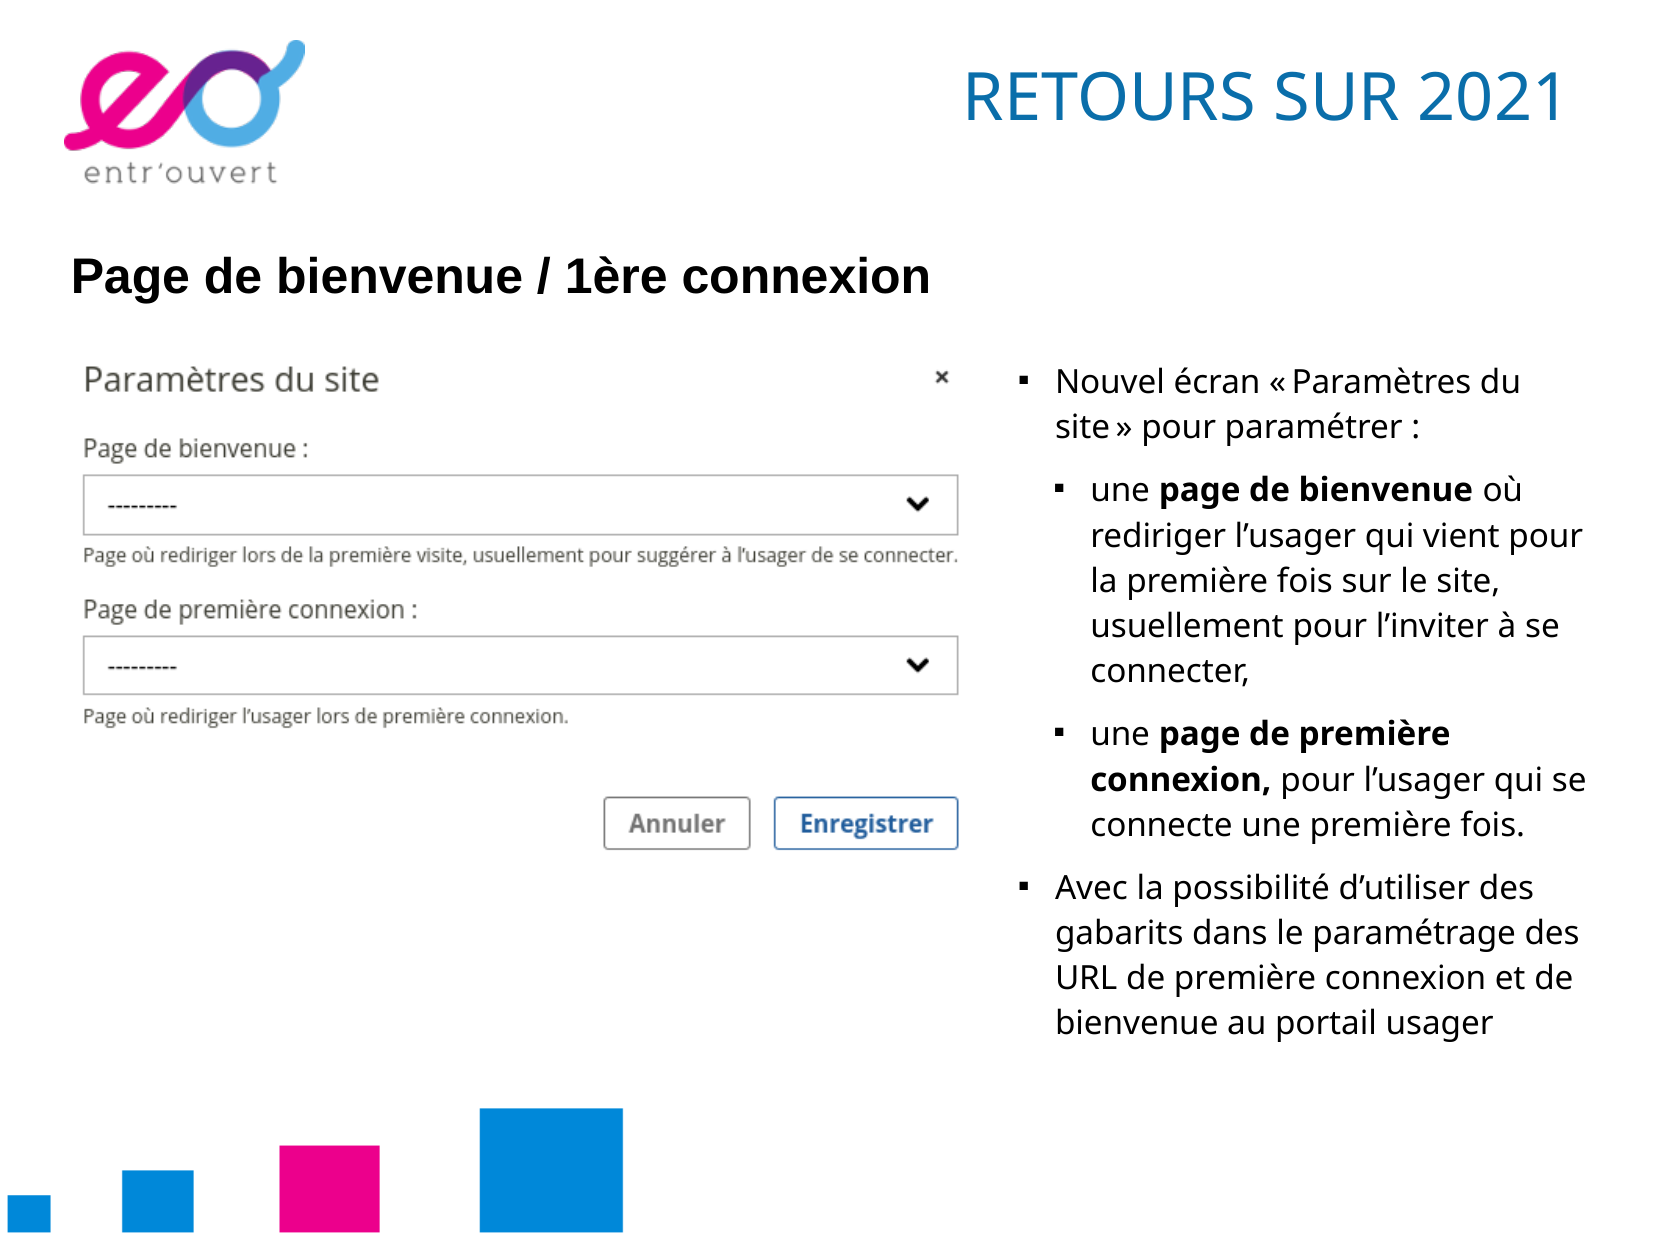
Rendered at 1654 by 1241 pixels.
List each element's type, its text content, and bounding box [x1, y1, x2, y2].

picture [64, 40, 305, 184]
title retours sur 2021 [354, 49, 1571, 257]
text_box Page de bienvenue / 1ère connexion [70, 248, 1548, 355]
picture [5, 1106, 626, 1235]
text_box Nouvel écran « Paramètres du site » pour paramétrer : une page de bienvenue où rediriger l’usager qui vient pour la première fois sur le site, usuellement pour l’inviter à se connecter, une page de première connexion, pour l’usager qui se connecte une première fois. Avec la possibilité d’utiliser des gabarits dans le paramétrage des URL de première connexion et de bienvenue au portail usager [984, 283, 1607, 1241]
picture [64, 354, 965, 862]
